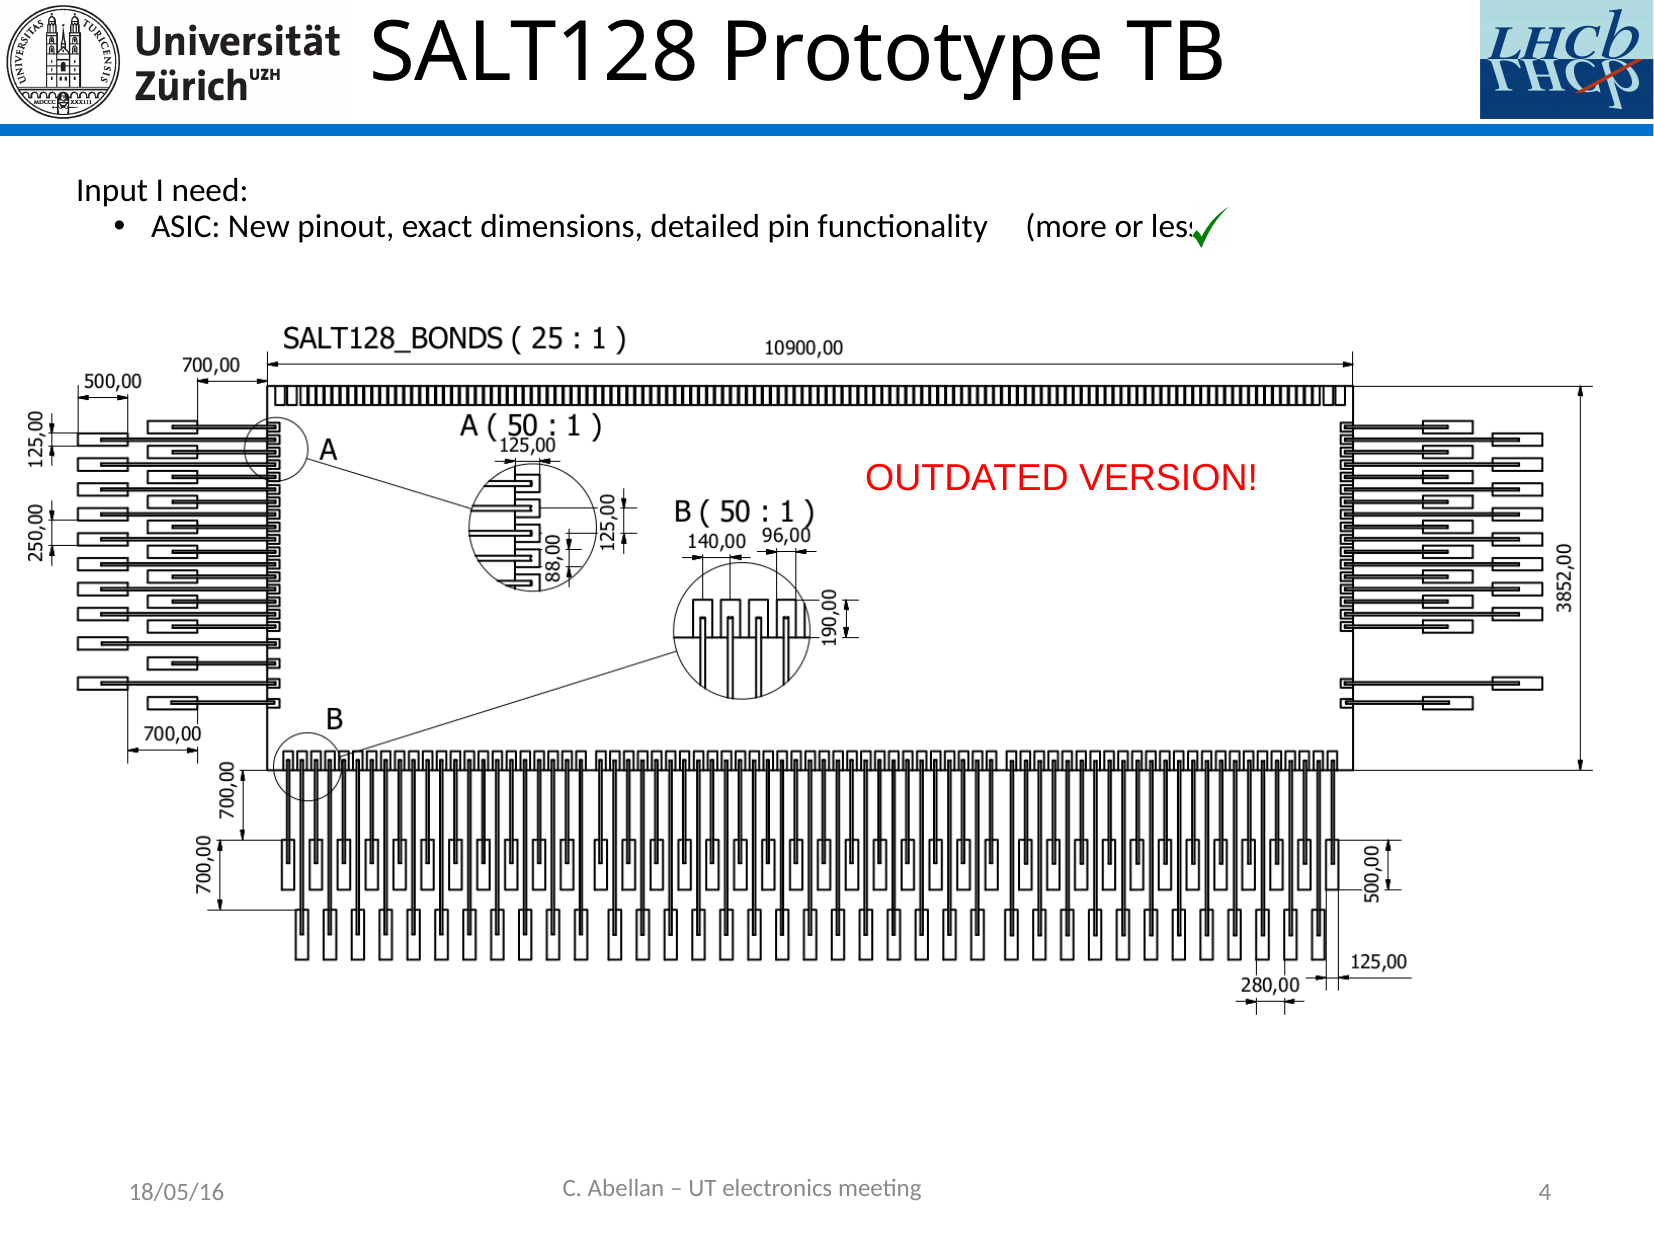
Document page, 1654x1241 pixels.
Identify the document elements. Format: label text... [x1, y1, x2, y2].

title SALT128 Prototype TB [354, 1, 1477, 107]
picture [23, 318, 1595, 1016]
list Input I need: ASIC: New pinout, exact dimensions, detailed pin functionality (more or less) [23, 165, 1607, 1170]
picture [1480, 0, 1654, 119]
picture [1192, 206, 1229, 249]
text_box OUTDATED VERSION! [850, 448, 1276, 506]
picture [0, 1, 347, 124]
